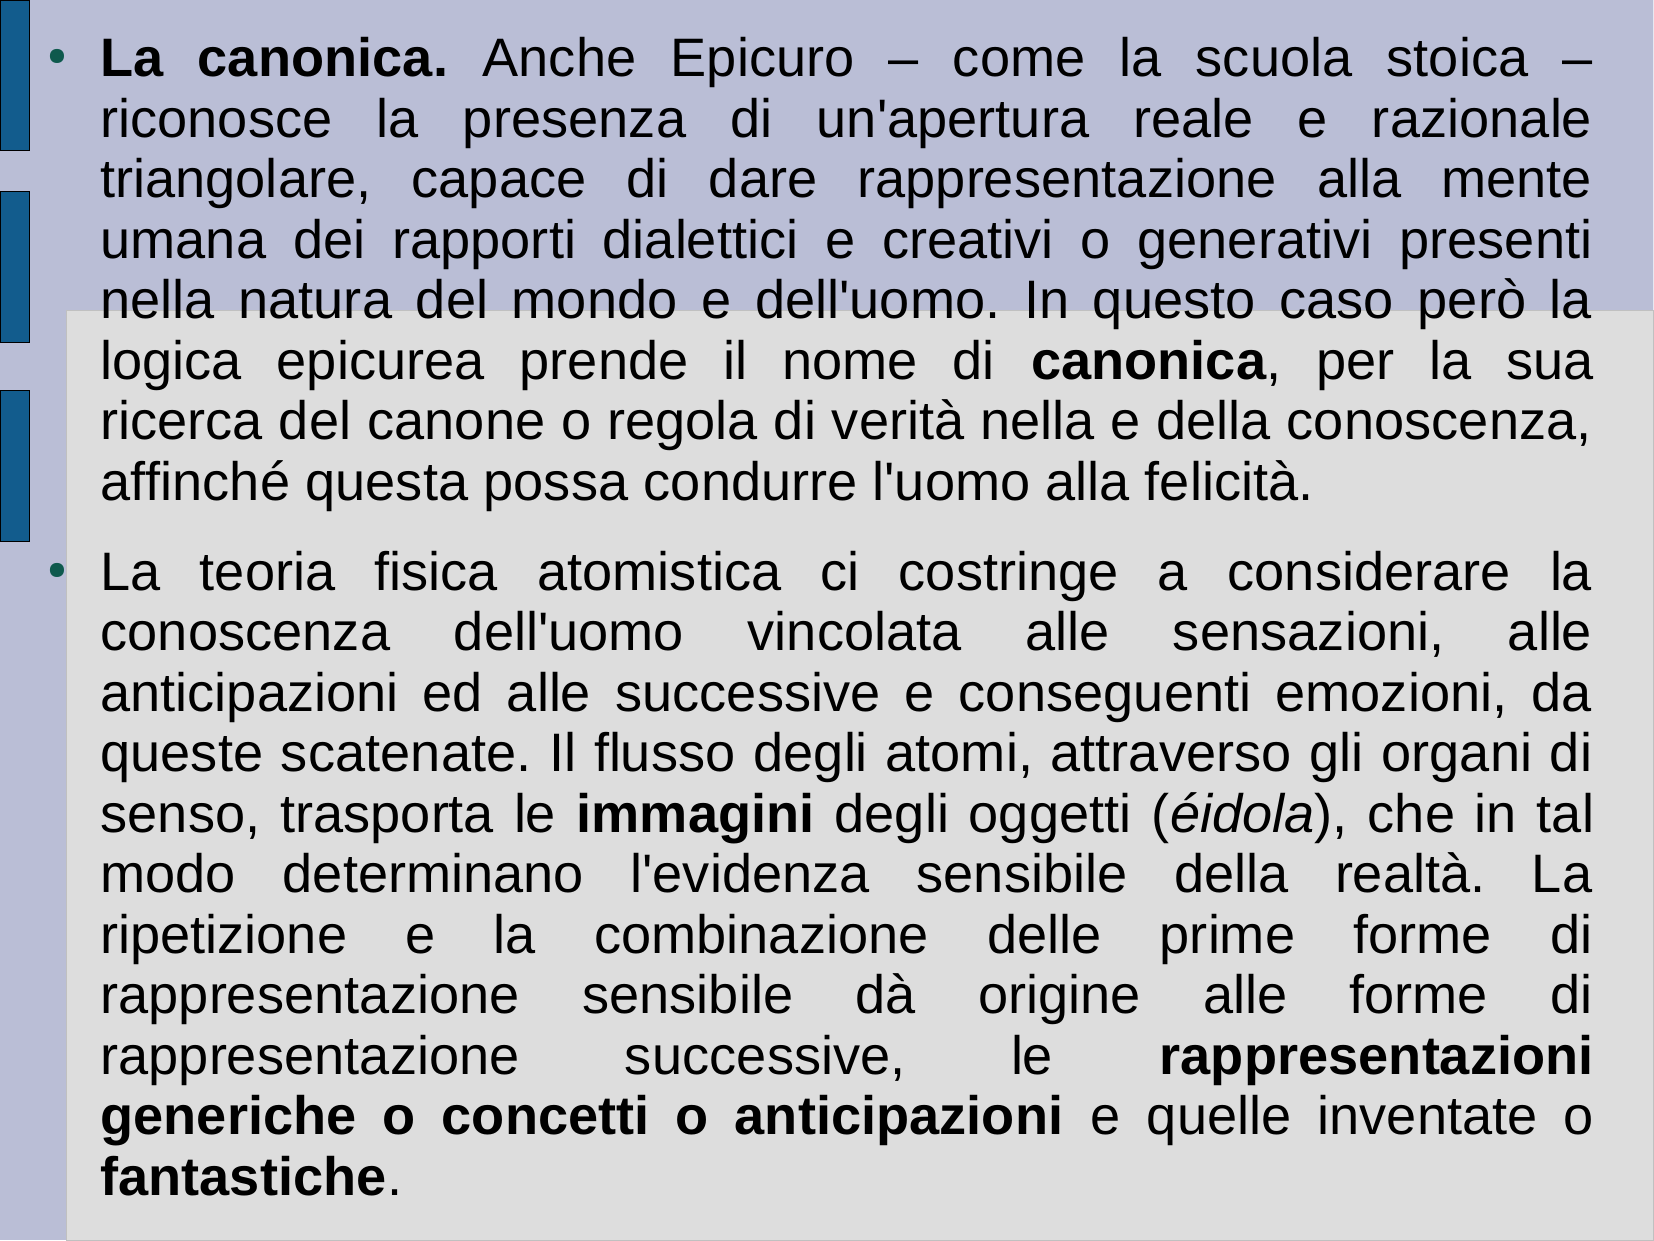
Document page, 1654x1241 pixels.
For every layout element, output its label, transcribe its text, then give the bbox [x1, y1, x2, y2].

list La canonica. Anche Epicuro – come la scuola stoica – riconosce la presenza di un'apertura reale e razionale triangolare, capace di dare rappresentazione alla mente umana dei rapporti dialettici e creativi o generativi presenti nella natura del mondo e dell'uomo. In questo caso però la logica epicurea prende il nome di canonica, per la sua ricerca del canone o regola di verità nella e della conoscenza, affinché questa possa condurre l'uomo alla felicità. La teoria fisica atomistica ci costringe a considerare la conoscenza dell'uomo vincolata alle sensazioni, alle anticipazioni ed alle successive e conseguenti emozioni, da queste scatenate. Il flusso degli atomi, attraverso gli organi di senso, trasporta le immagini degli oggetti (éidola), che in tal modo determinano l'evidenza sensibile della realtà. La ripetizione e la combinazione delle prime forme di rappresentazione sensibile dà origine alle forme di rappresentazione successive, le rappresentazioni generiche o concetti o anticipazioni e quelle inventate o fantastiche. [29, 27, 1595, 1218]
